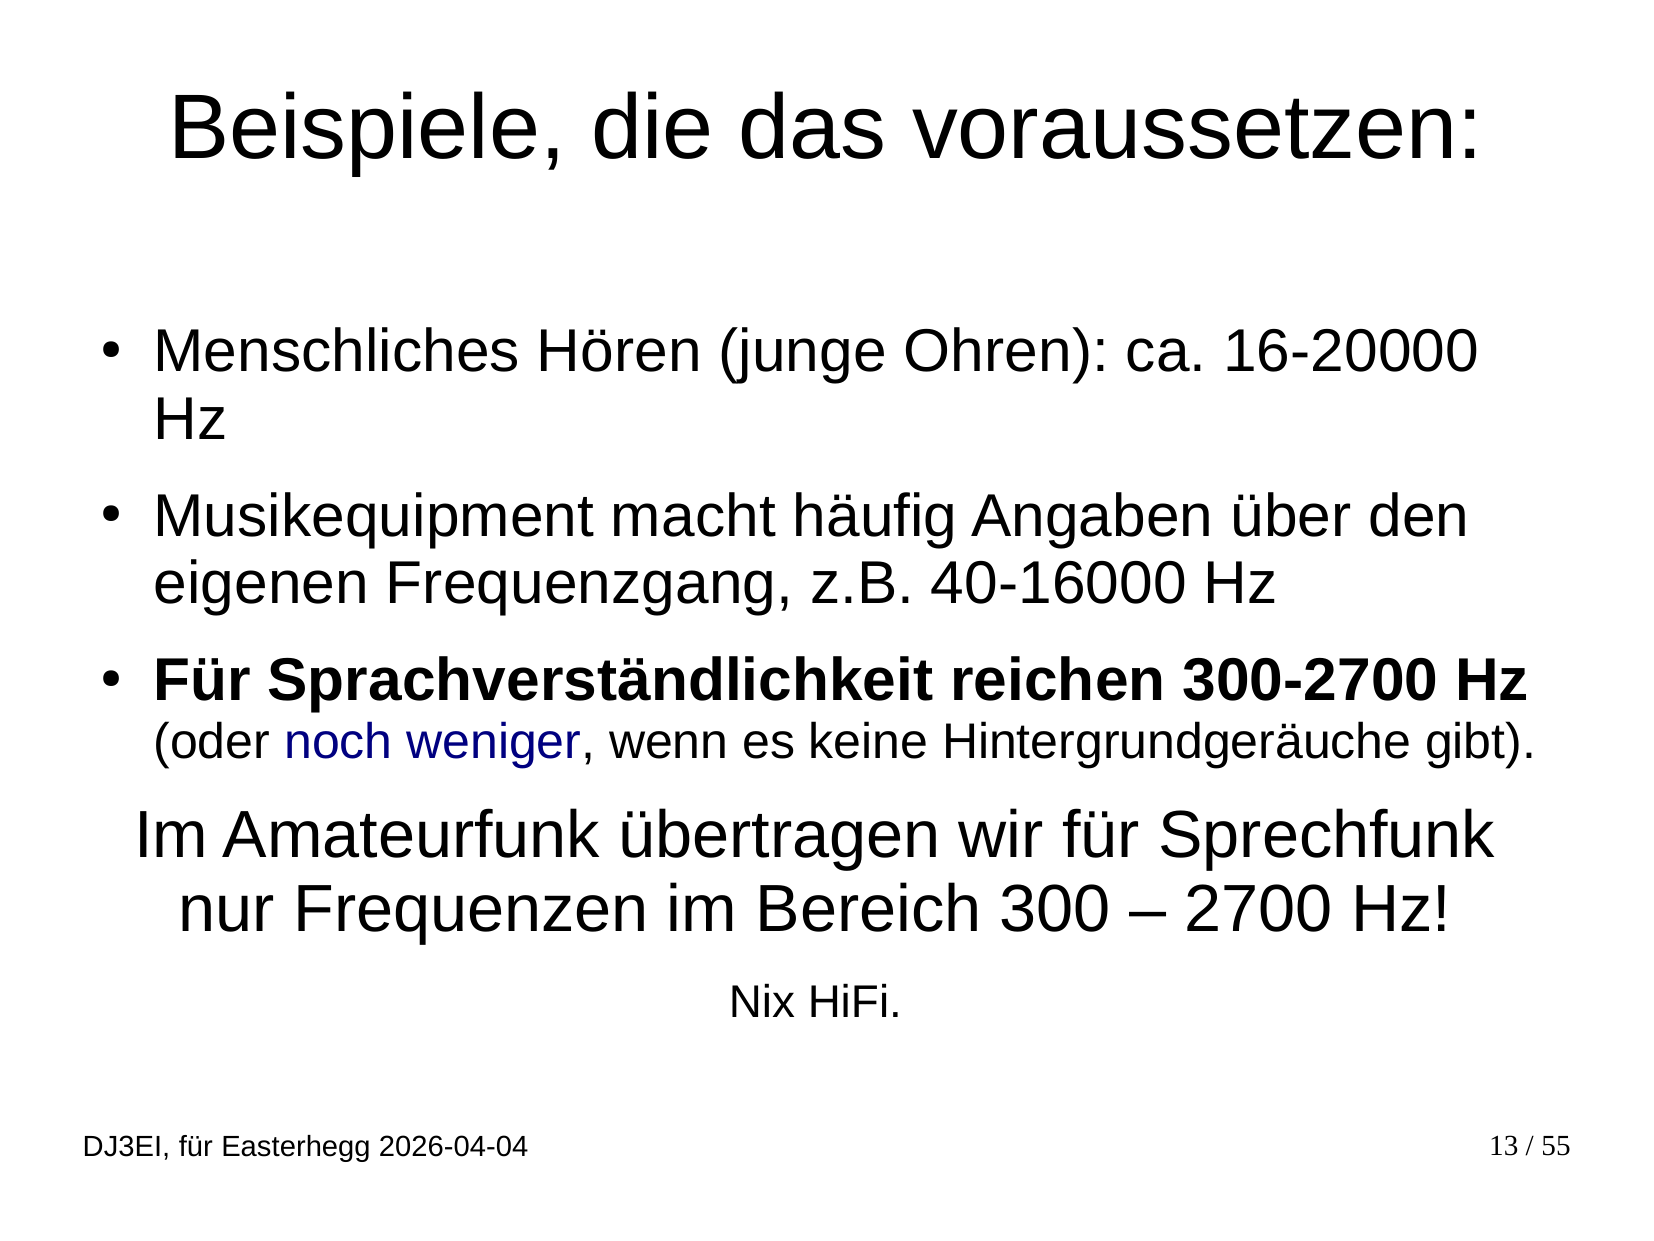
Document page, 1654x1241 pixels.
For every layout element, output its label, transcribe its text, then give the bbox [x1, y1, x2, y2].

list Menschliches Hören (junge Ohren): ca. 16-20000 Hz Musikequipment macht häufig Angaben über den eigenen Frequenzgang, z.B. 40-16000 Hz Für Sprachverständlichkeit reichen 300-2700 Hz (oder noch weniger, wenn es keine Hintergrundgeräuche gibt). [82, 317, 1571, 790]
text_box Im Amateurfunk übertragen wir für Sprechfunk nur Frequenzen im Bereich 300 – 2700 Hz! Nix HiFi. [118, 789, 1514, 1035]
title Beispiele, die das voraussetzen: [82, 23, 1571, 231]
